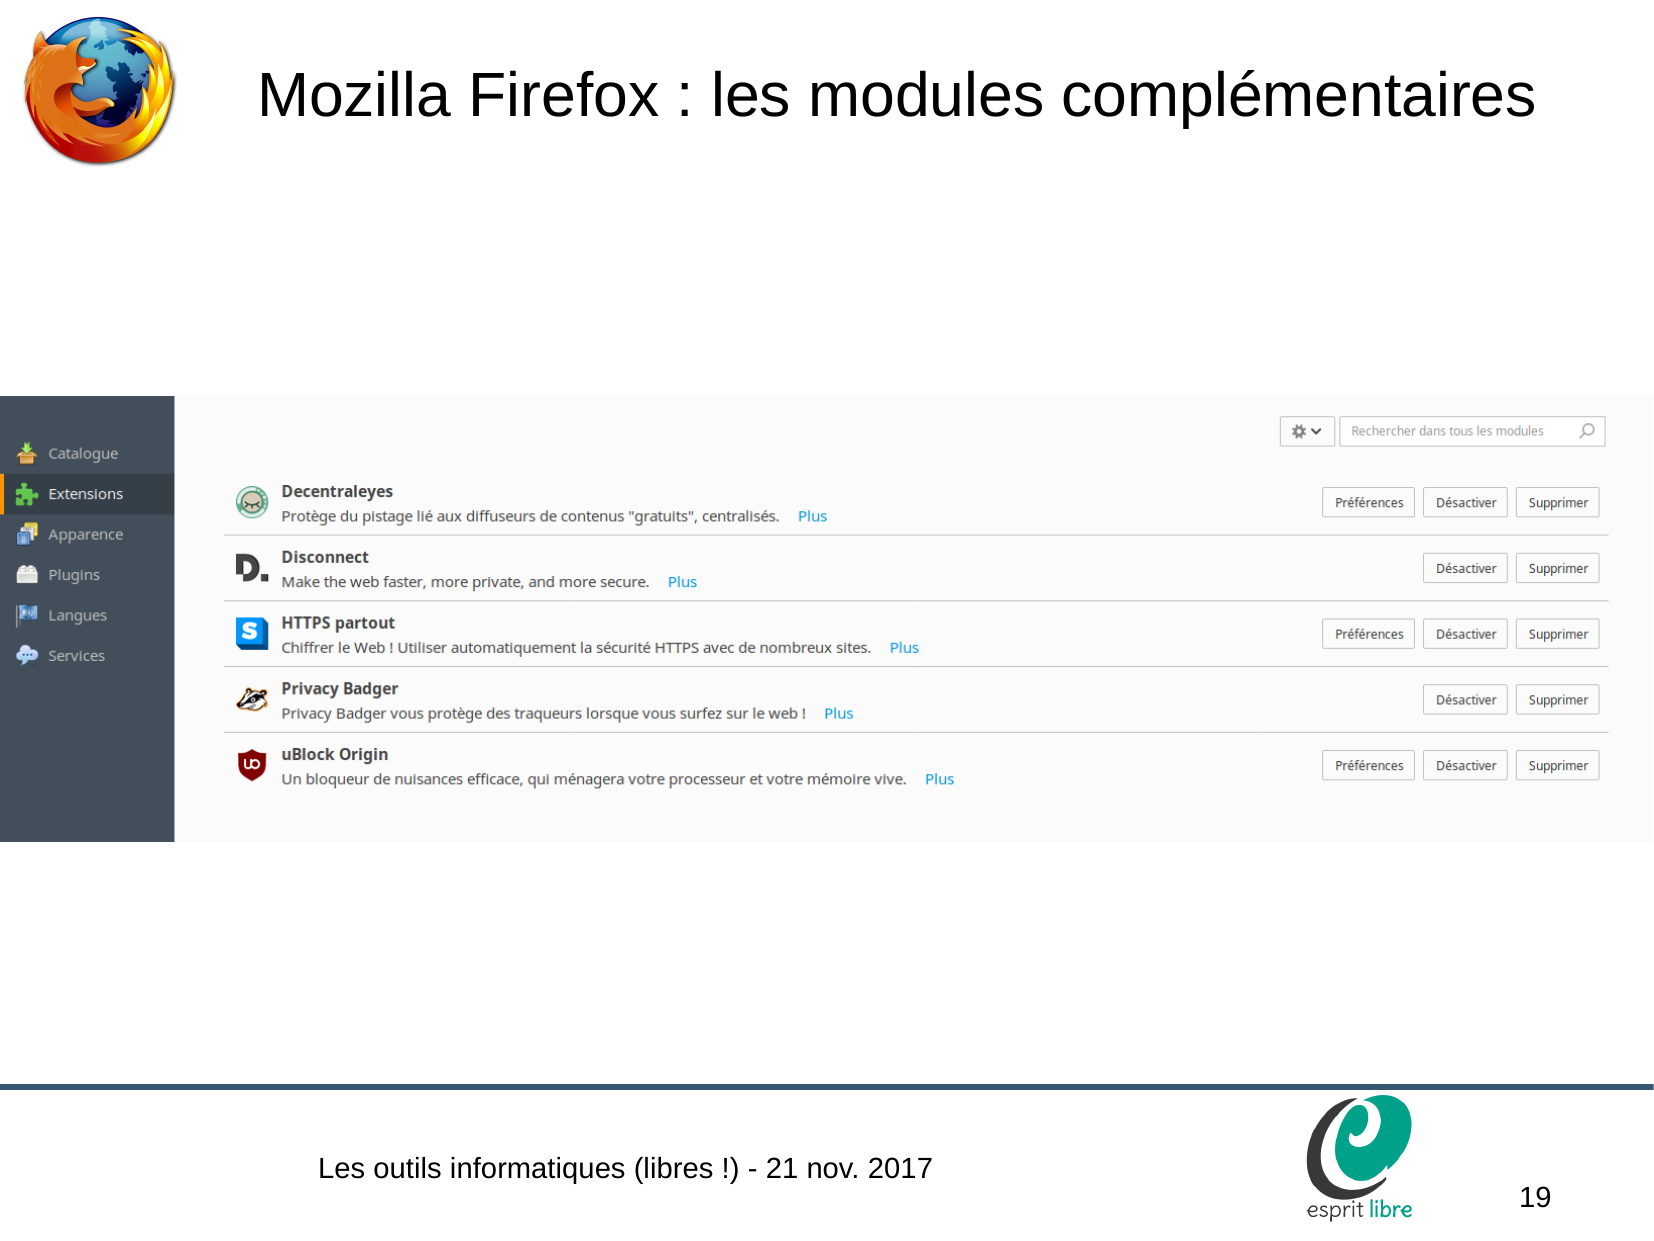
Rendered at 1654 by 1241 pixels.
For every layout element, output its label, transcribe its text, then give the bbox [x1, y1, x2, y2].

picture [0, 396, 1654, 842]
picture [21, 17, 182, 172]
picture [1293, 1092, 1424, 1223]
title Mozilla Firefox : les modules complémentaires [182, 20, 1654, 169]
